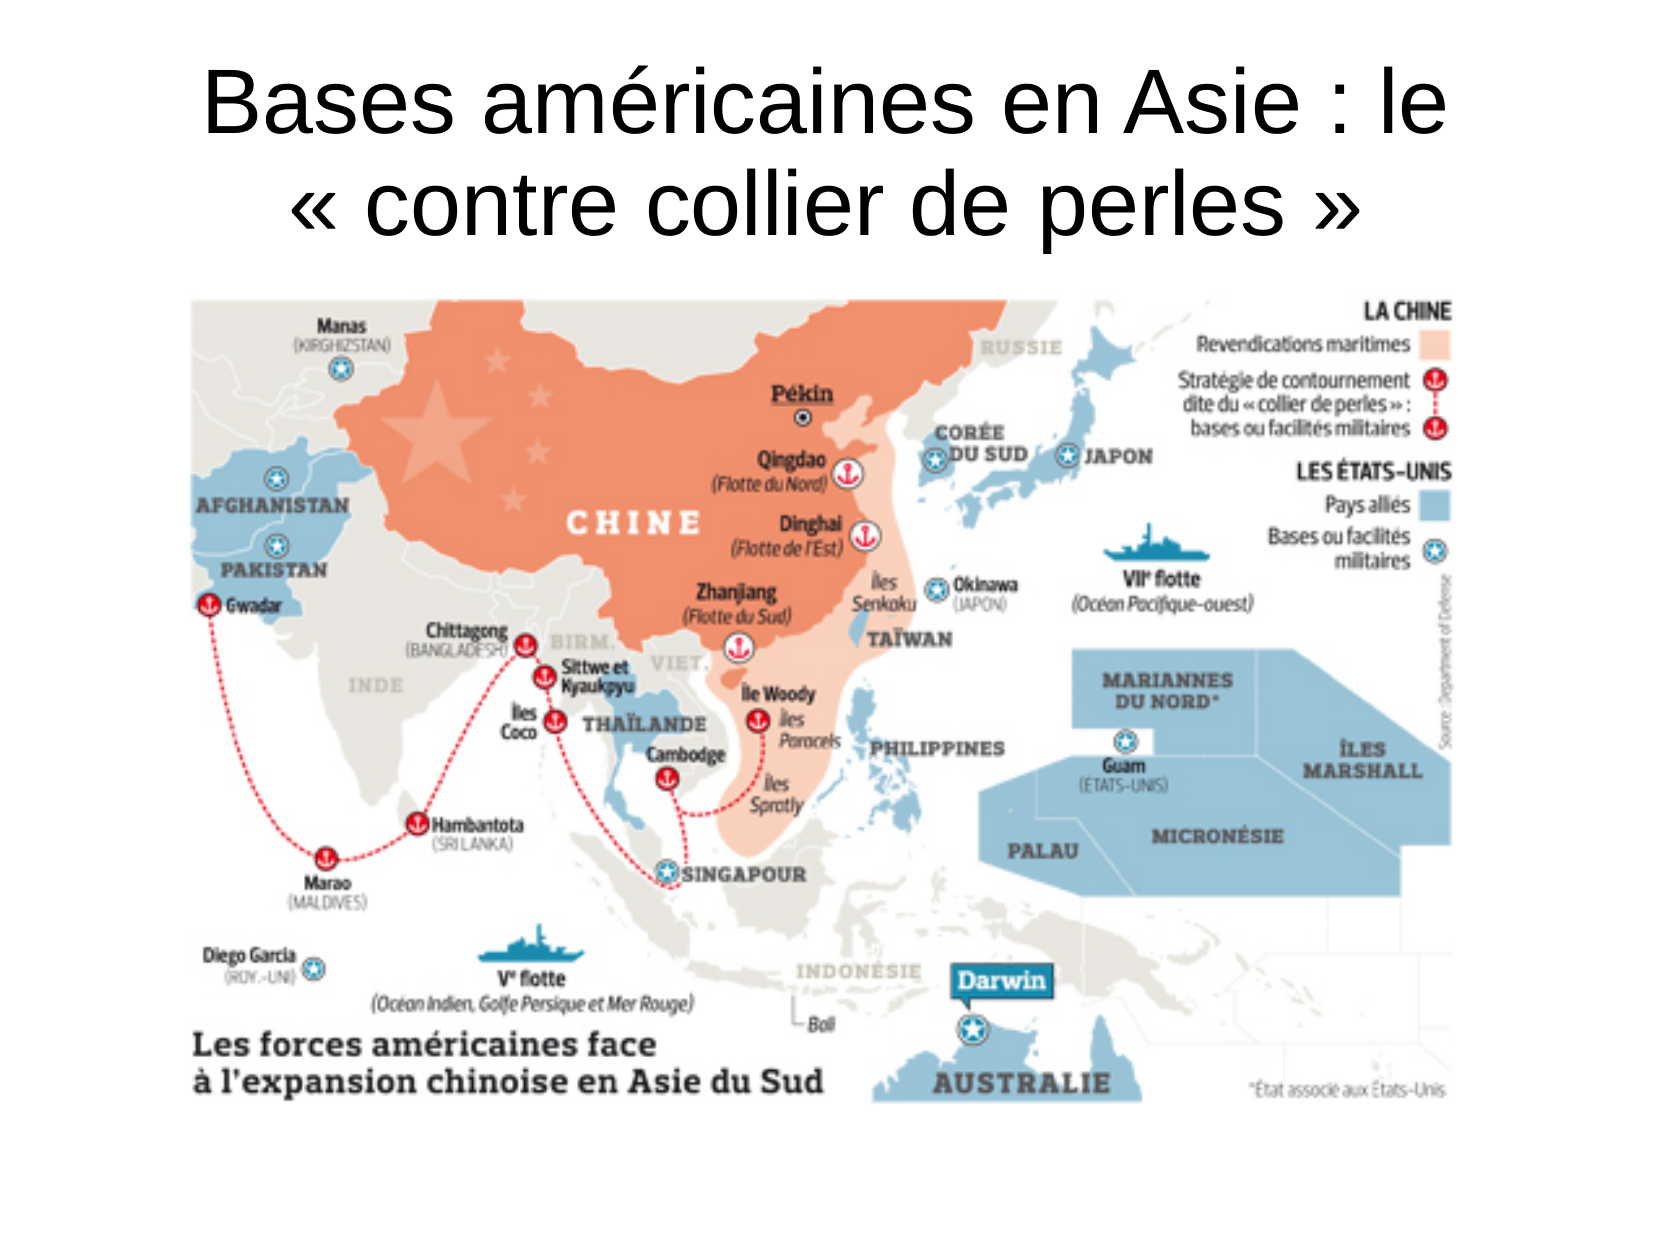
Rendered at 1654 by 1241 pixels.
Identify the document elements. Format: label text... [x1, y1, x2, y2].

title Bases américaines en Asie : le « contre collier de perles » [82, 49, 1571, 257]
picture [186, 290, 1468, 1109]
